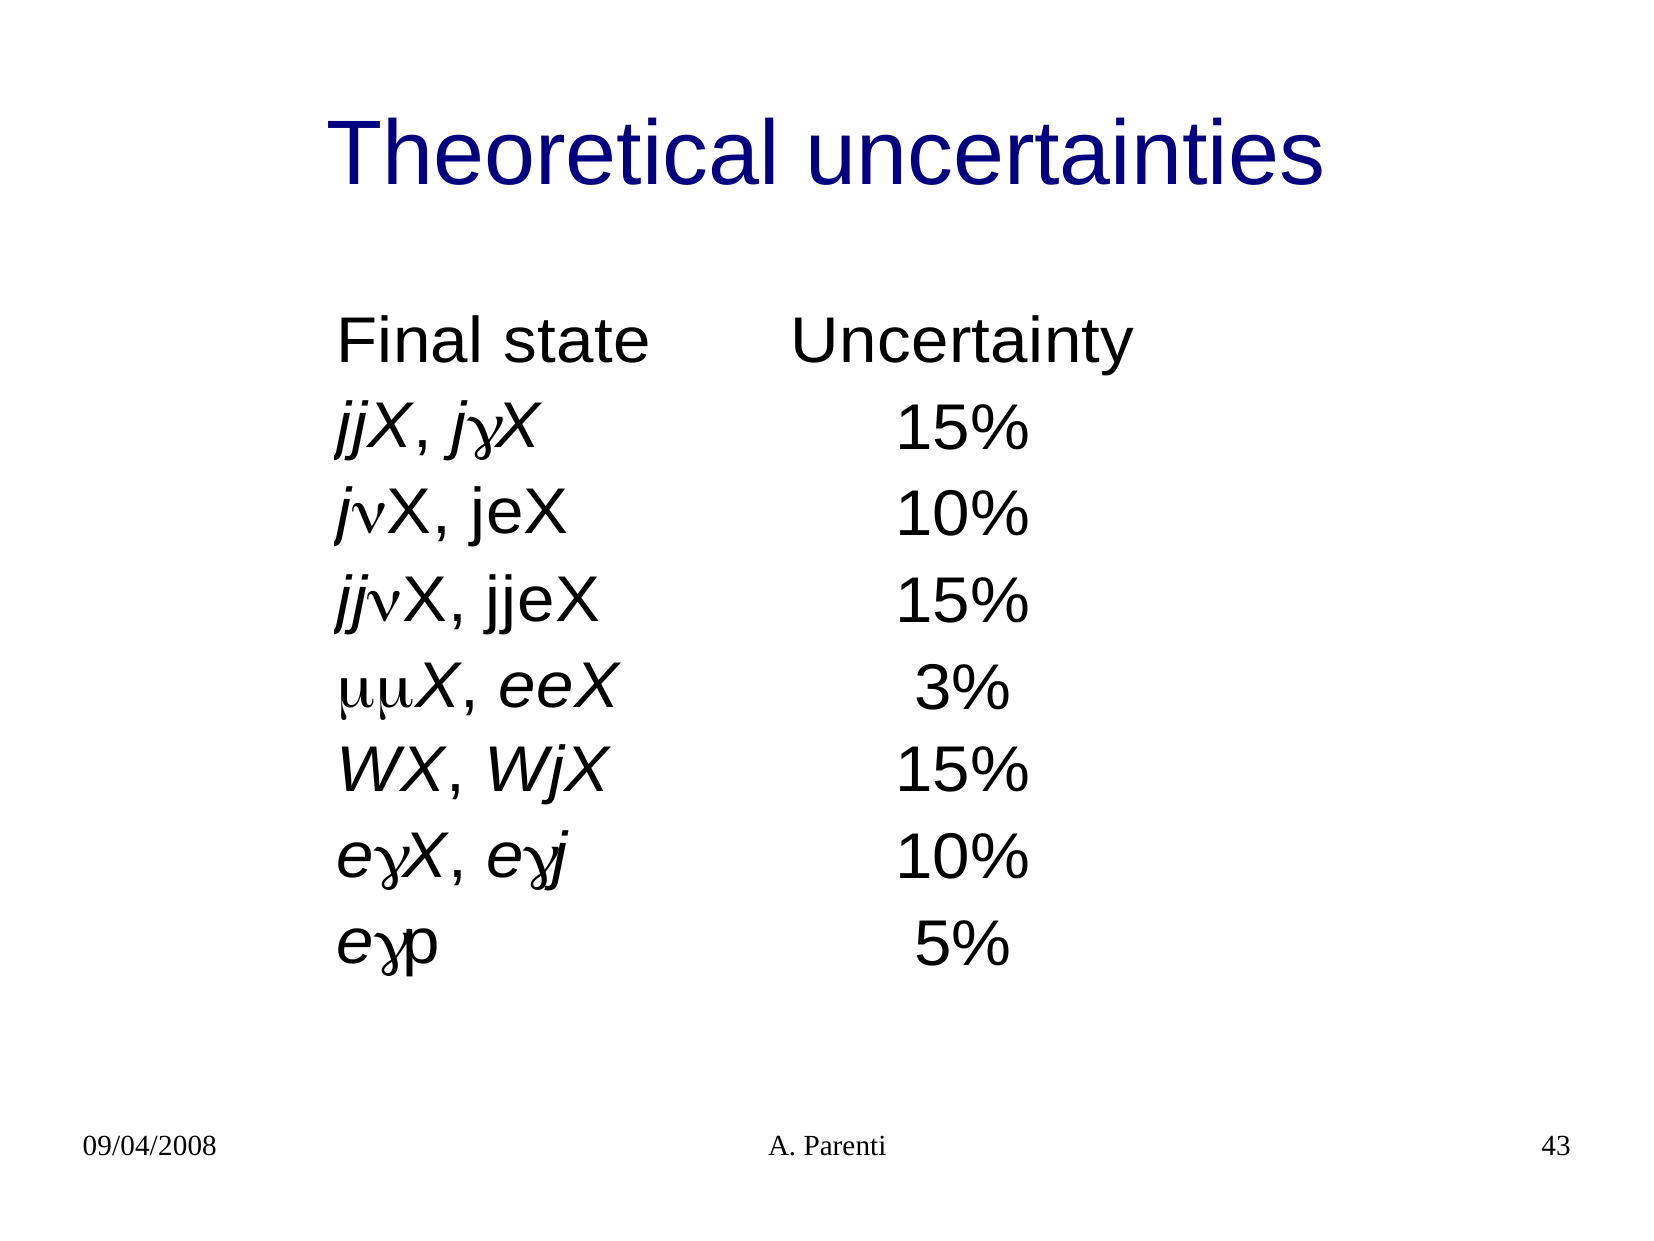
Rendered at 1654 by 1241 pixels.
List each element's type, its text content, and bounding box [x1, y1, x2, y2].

title Theoretical uncertainties [82, 49, 1571, 257]
chart [334, 301, 1320, 1069]
